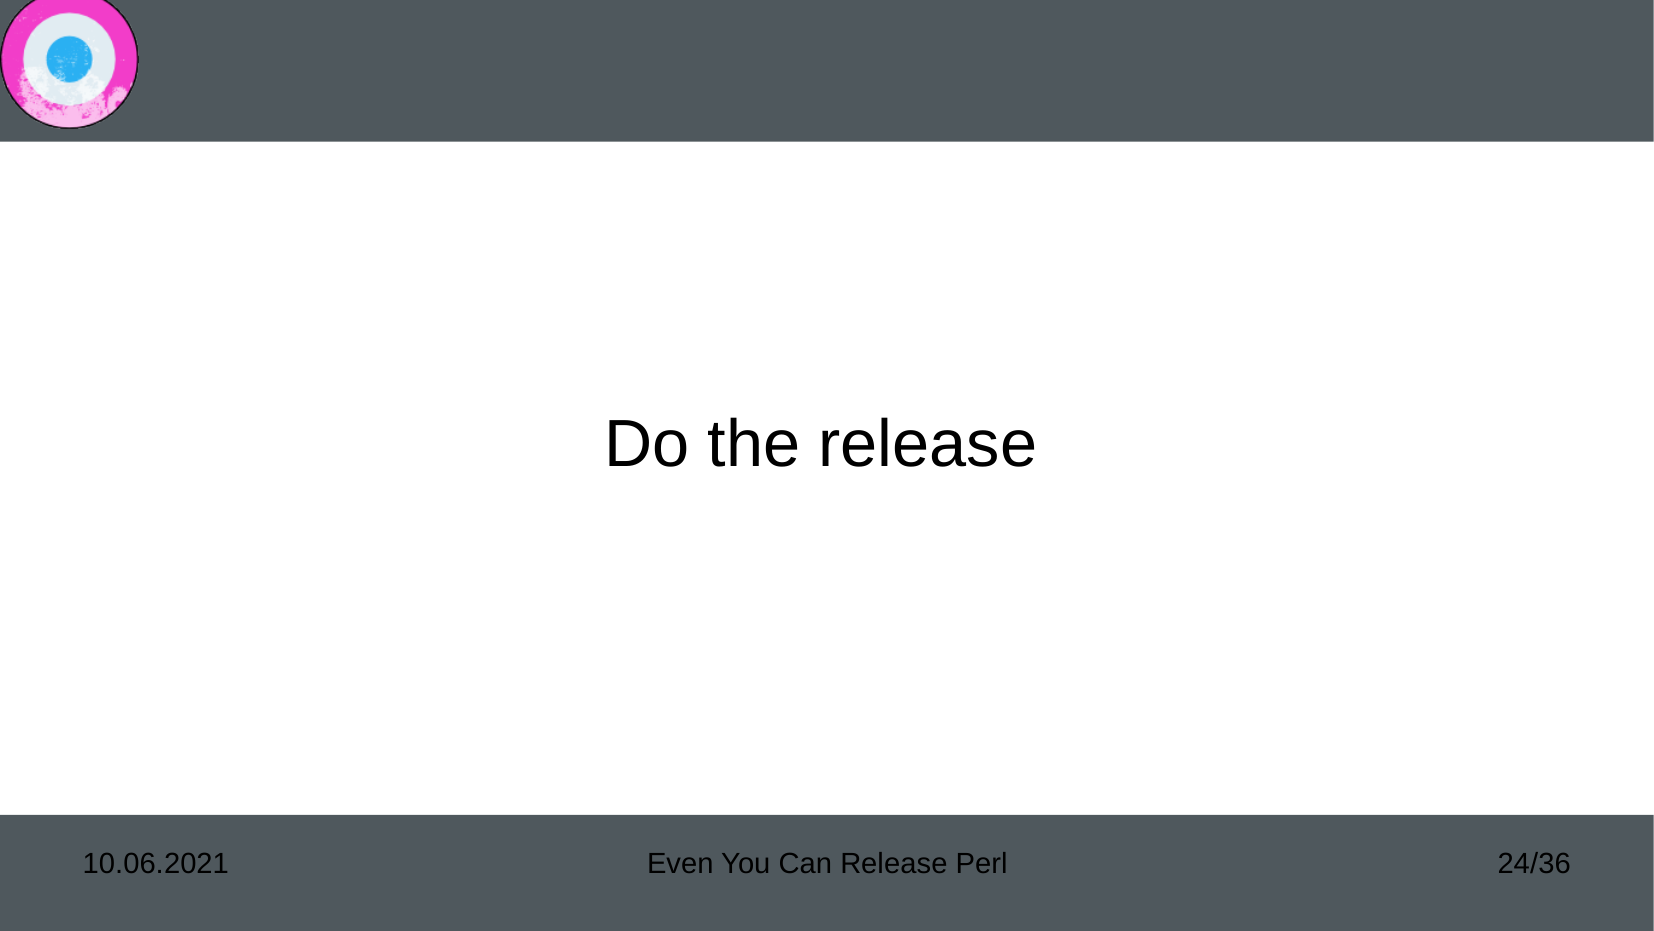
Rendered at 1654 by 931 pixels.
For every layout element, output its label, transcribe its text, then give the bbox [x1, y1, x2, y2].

subtitle Do the release [70, 141, 1571, 745]
picture [0, 0, 228, 148]
